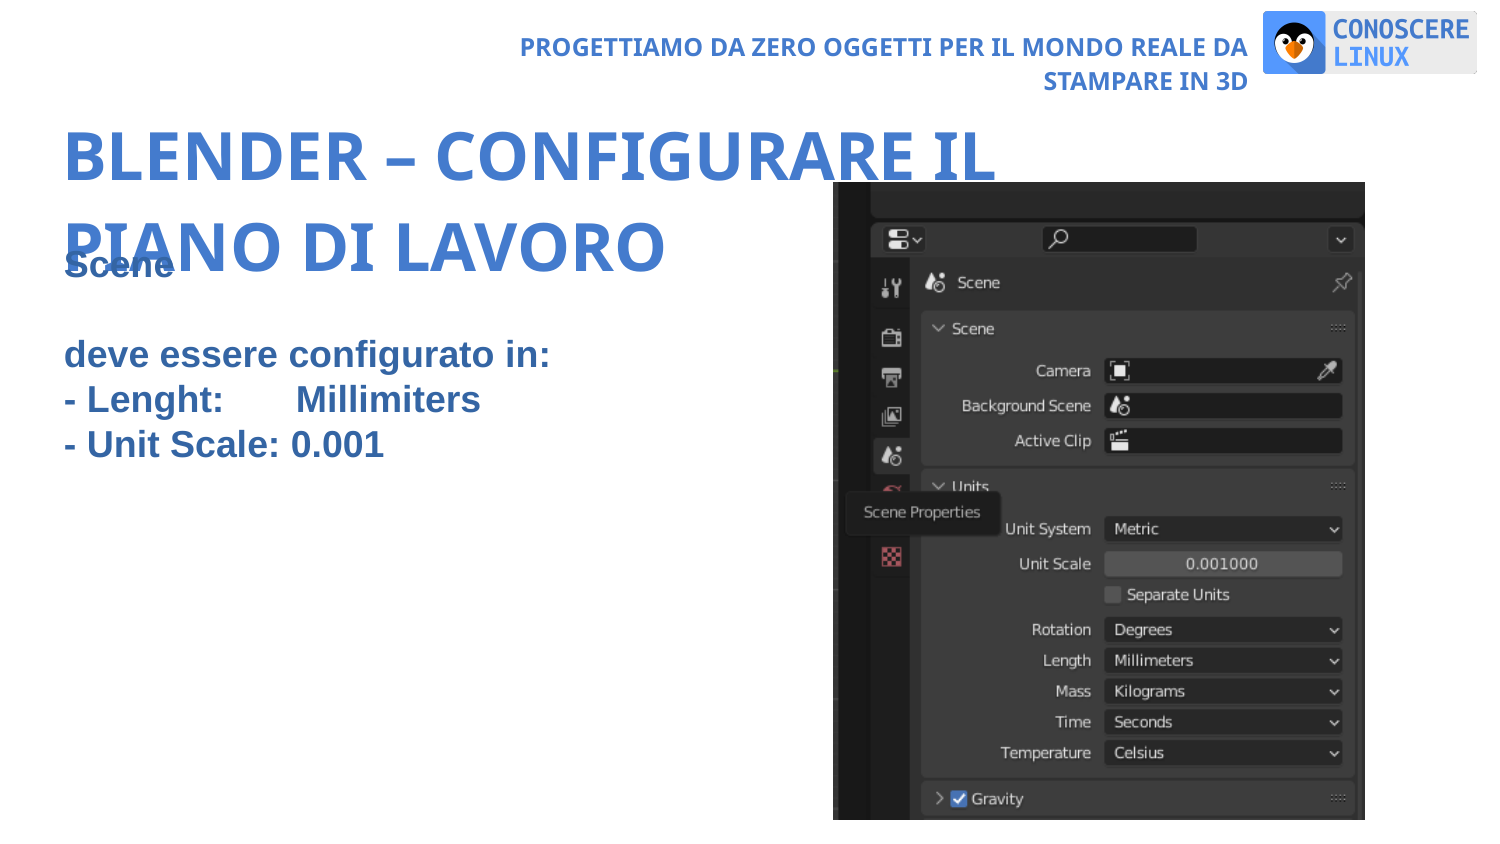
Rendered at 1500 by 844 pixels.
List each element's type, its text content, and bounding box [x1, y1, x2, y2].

title Scene deve essere configurato in: - Lenght: Millimiters - Unit Scale: 0.001 [48, 224, 692, 588]
picture [1263, 11, 1477, 74]
text_box BLENDER – CONFIGURARE IL PIANO DI LAVORO [47, 102, 1236, 260]
picture [833, 182, 1365, 820]
text_box PROGETTIAMO DA ZERO OGGETTI PER IL MONDO REALE DA STAMPARE IN 3D [437, 21, 1264, 91]
